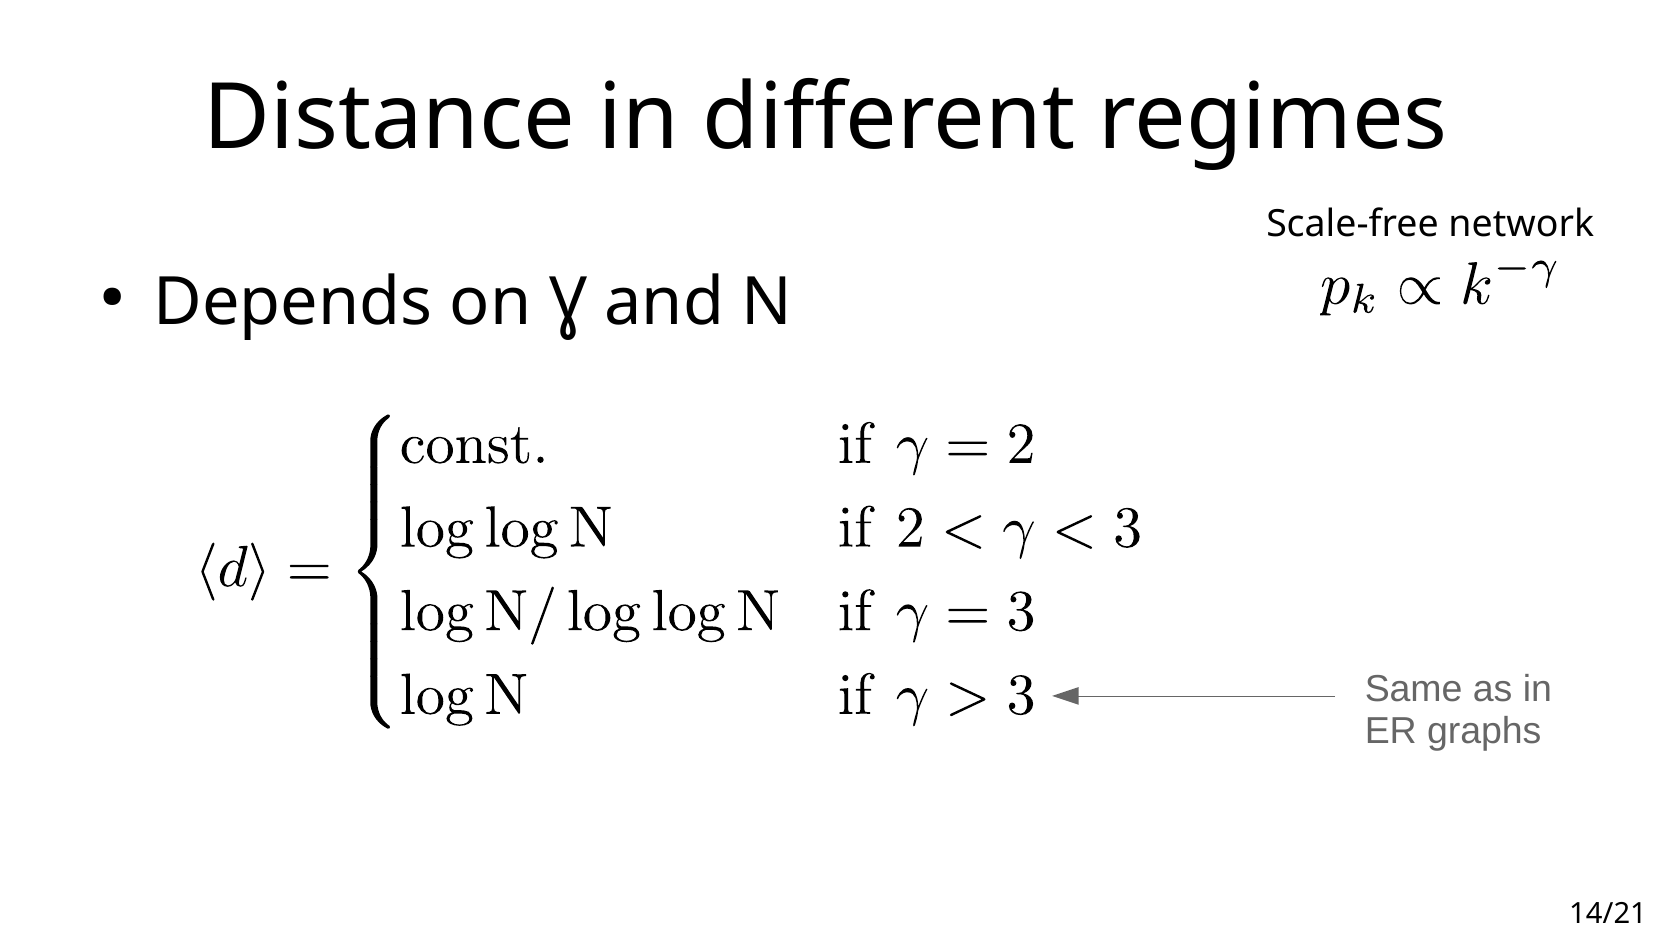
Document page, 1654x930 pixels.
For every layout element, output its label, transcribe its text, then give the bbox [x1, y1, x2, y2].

text_box Scale-free network [1250, 188, 1611, 259]
title Distance in different regimes [82, 1, 1571, 225]
text_box Same as in ER graphs [1350, 660, 1591, 759]
list Depends on Ɣ and N [82, 252, 1571, 793]
picture [1320, 259, 1559, 316]
text_box [195, 414, 1143, 729]
